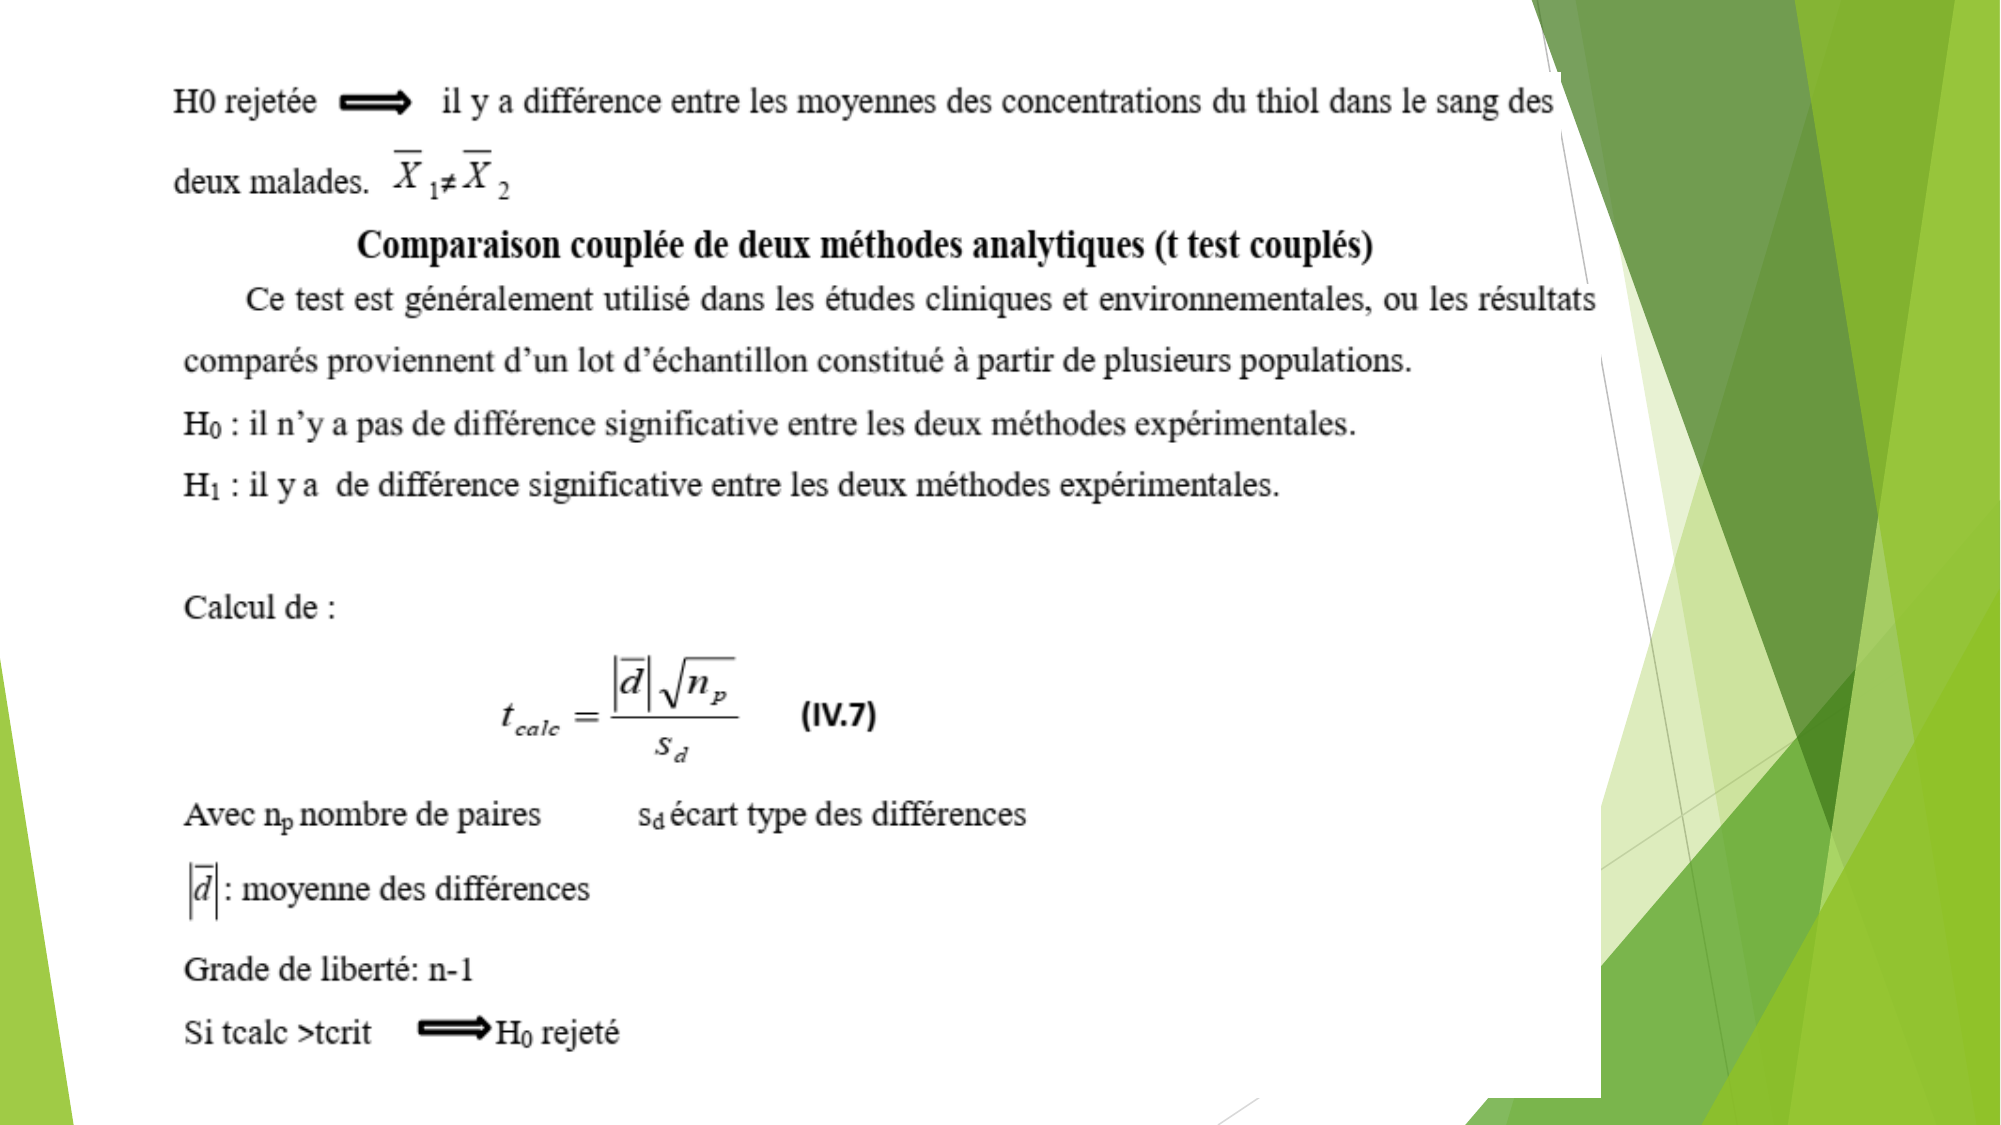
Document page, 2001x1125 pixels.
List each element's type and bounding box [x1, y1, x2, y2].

picture [156, 72, 1601, 1098]
